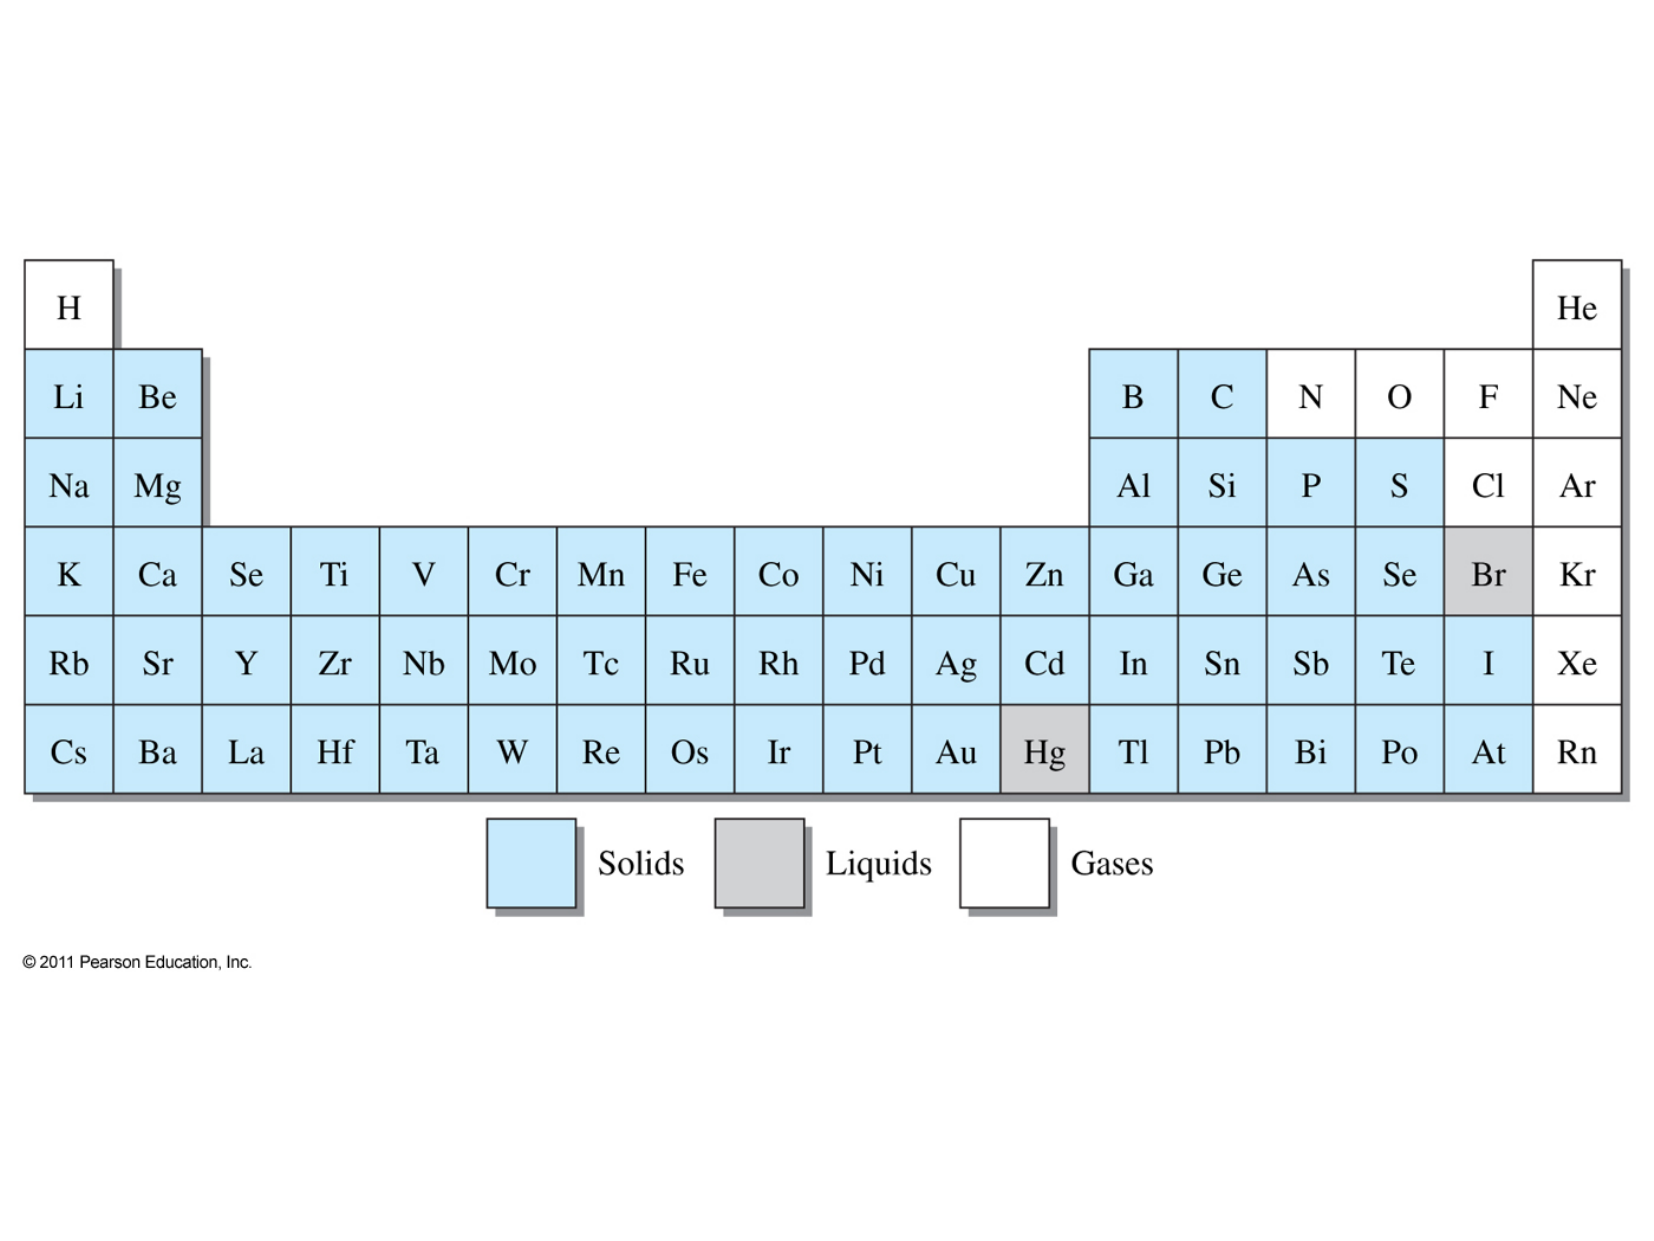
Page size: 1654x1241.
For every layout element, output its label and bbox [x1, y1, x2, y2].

picture [0, 233, 1654, 1007]
